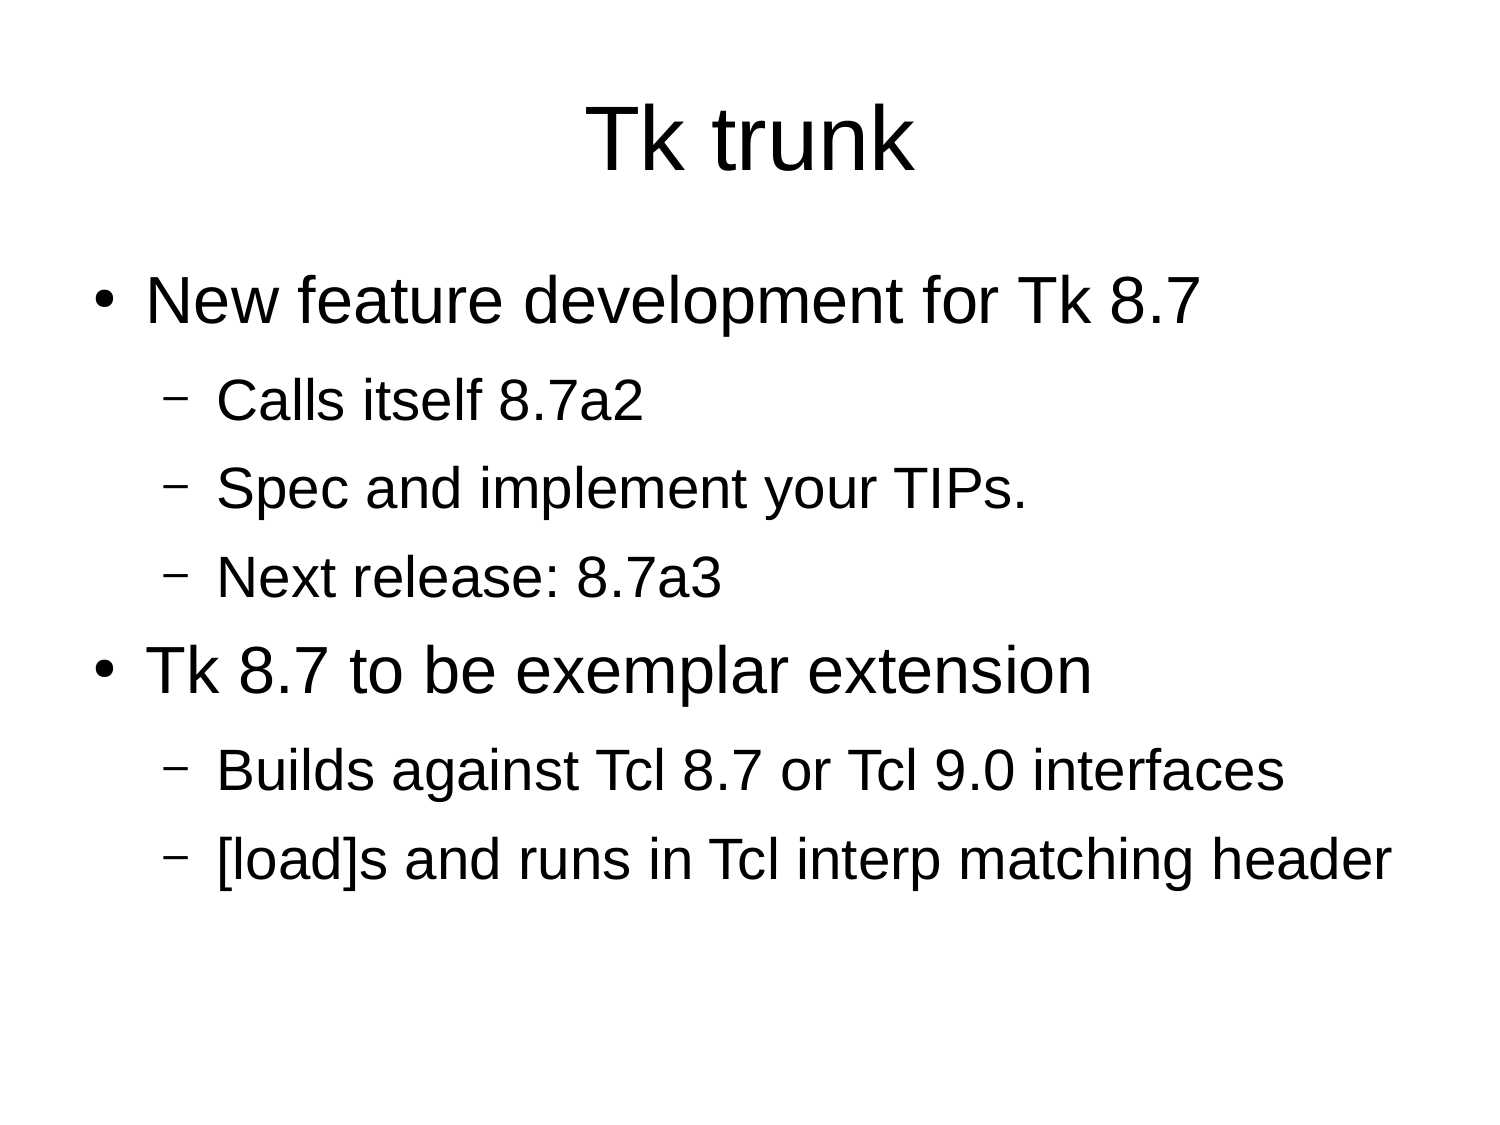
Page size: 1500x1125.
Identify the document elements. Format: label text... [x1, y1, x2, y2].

title Tk trunk [75, 44, 1425, 233]
list New feature development for Tk 8.7 Calls itself 8.7a2 Spec and implement your TIPs. Next release: 8.7a3 Tk 8.7 to be exemplar extension Builds against Tcl 8.7 or Tcl 9.0 interfaces [load]s and runs in Tcl interp matching header [75, 263, 1425, 916]
